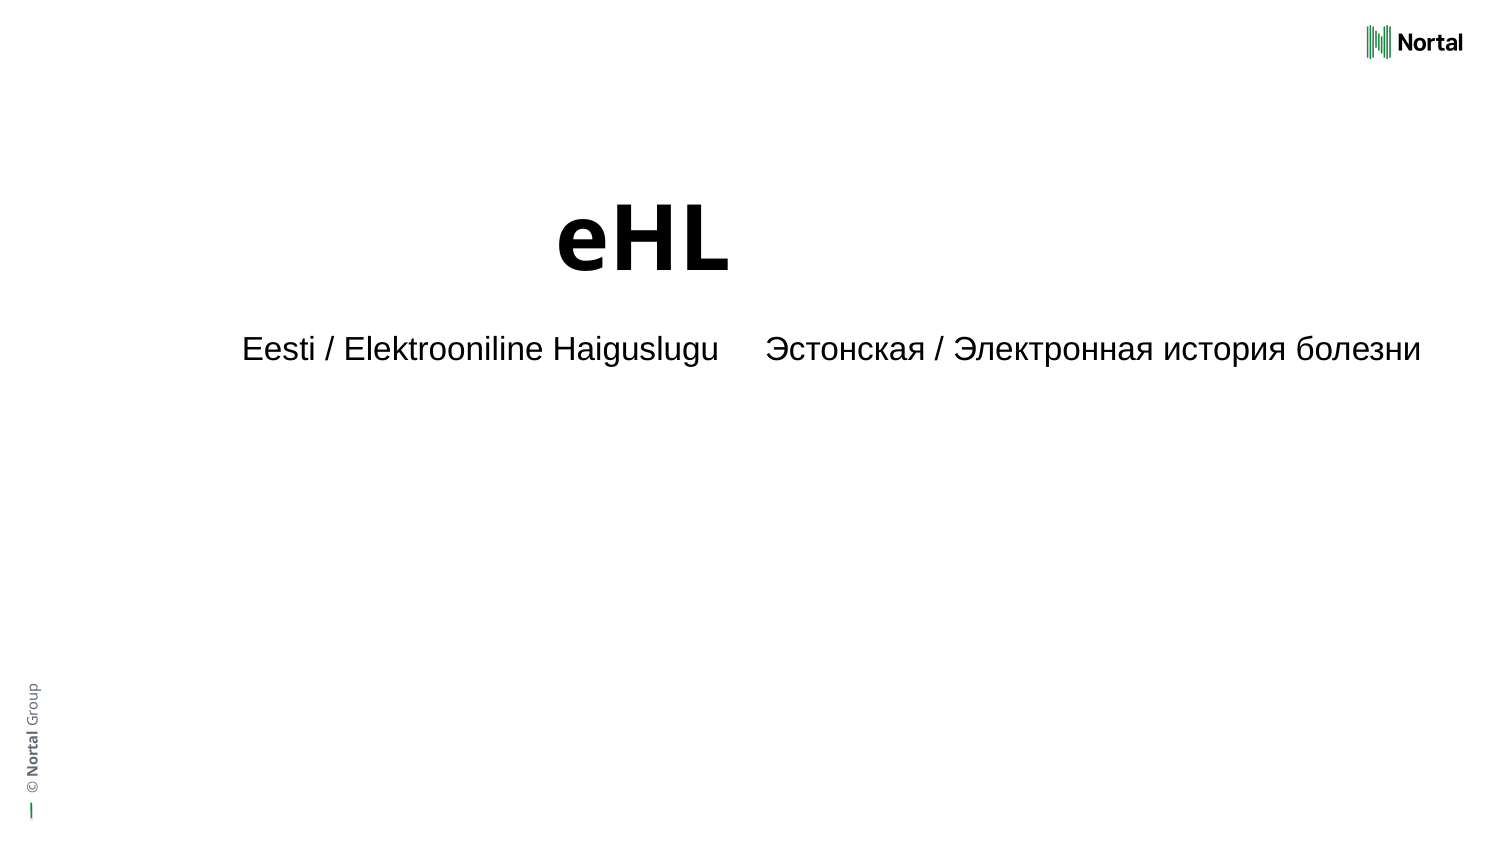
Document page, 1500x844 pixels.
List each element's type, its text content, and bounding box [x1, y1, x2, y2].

subtitle Eesti / Elektrooniline Haiguslugu [180, 330, 721, 616]
title eHL [555, 165, 783, 306]
text_box Эстонская / Электронная история болезни [765, 330, 1471, 538]
